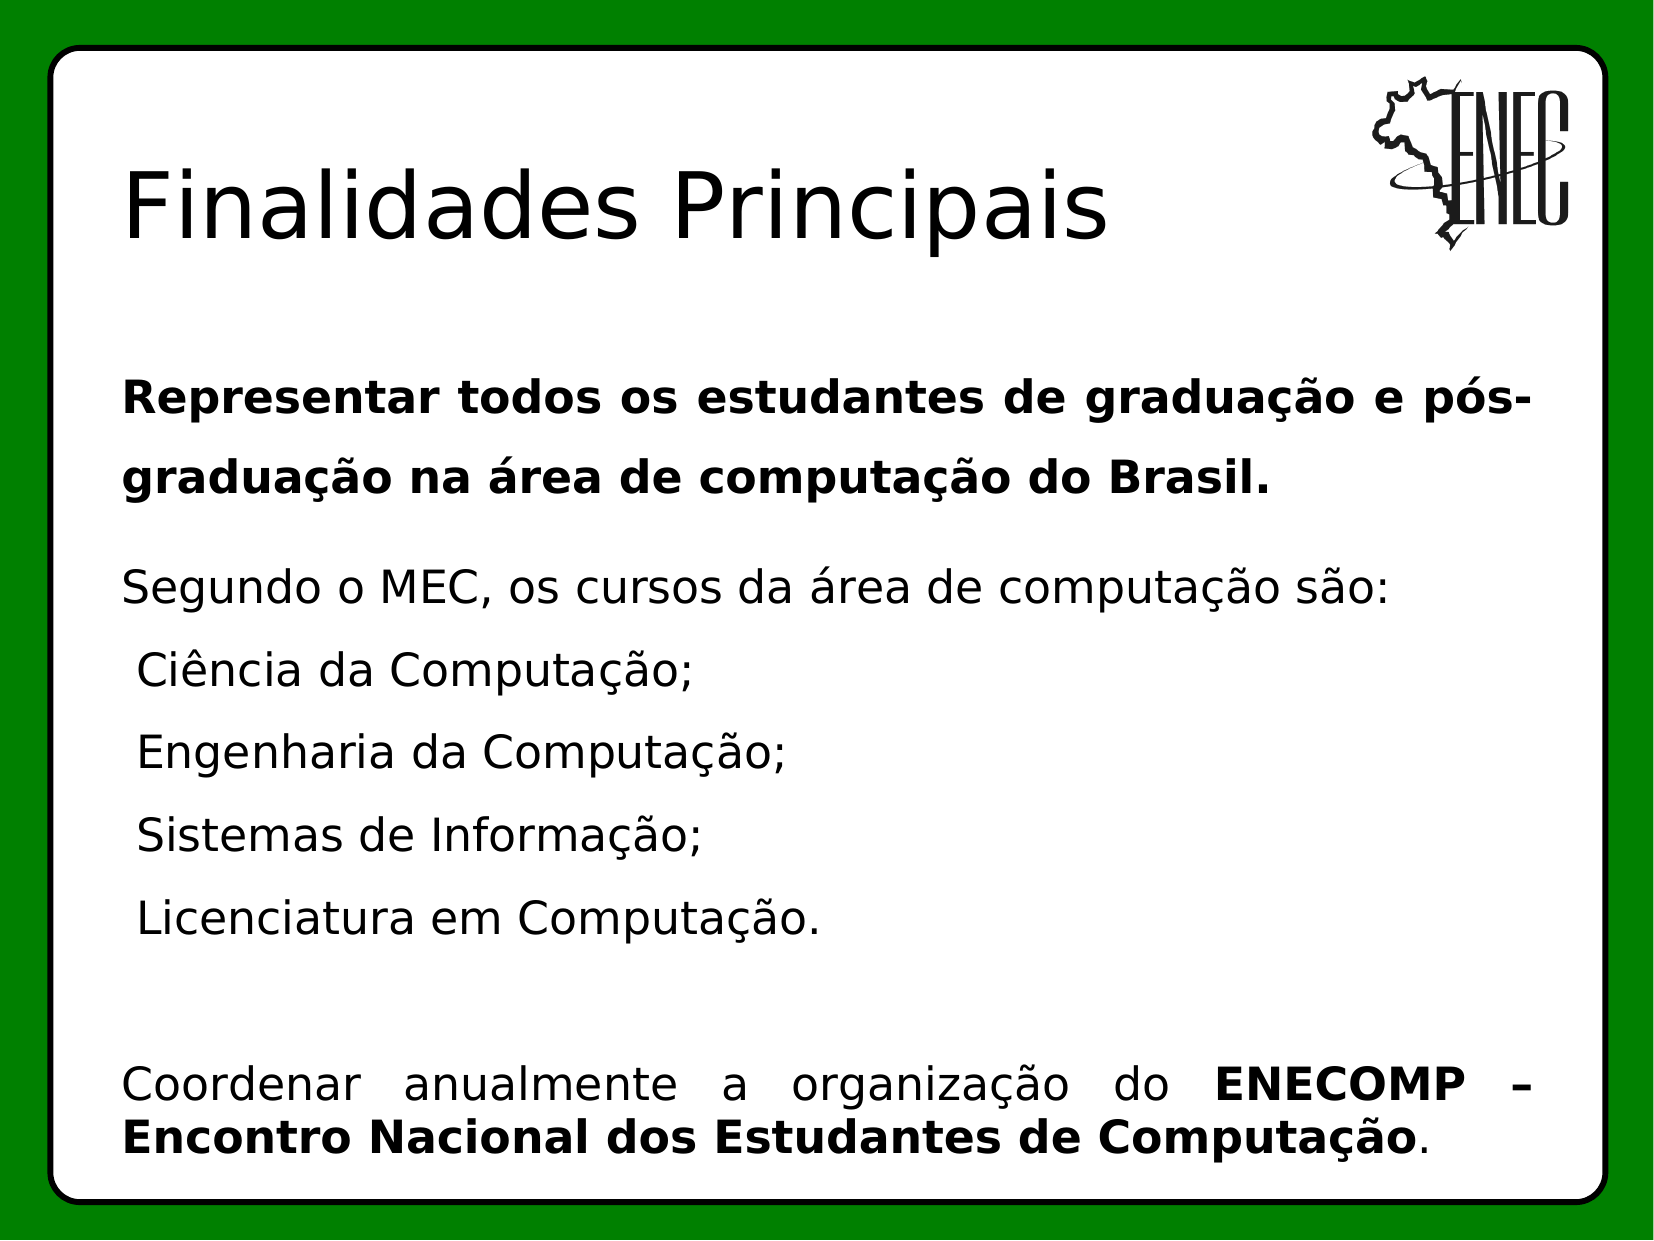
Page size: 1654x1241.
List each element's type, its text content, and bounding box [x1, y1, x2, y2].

picture [1367, 71, 1574, 273]
title Finalidades Principais [121, 102, 1534, 311]
list Representar todos os estudantes de graduação e pós-graduação na área de computação do Brasil. Segundo o MEC, os cursos da área de computação são: Ciência da Computação; Engenharia da Computação; Sistemas de Informação; Licenciatura em Computação. Coordenar anualmente a organização do ENECOMP – Encontro Nacional dos Estudantes de Computação. [121, 344, 1534, 1163]
